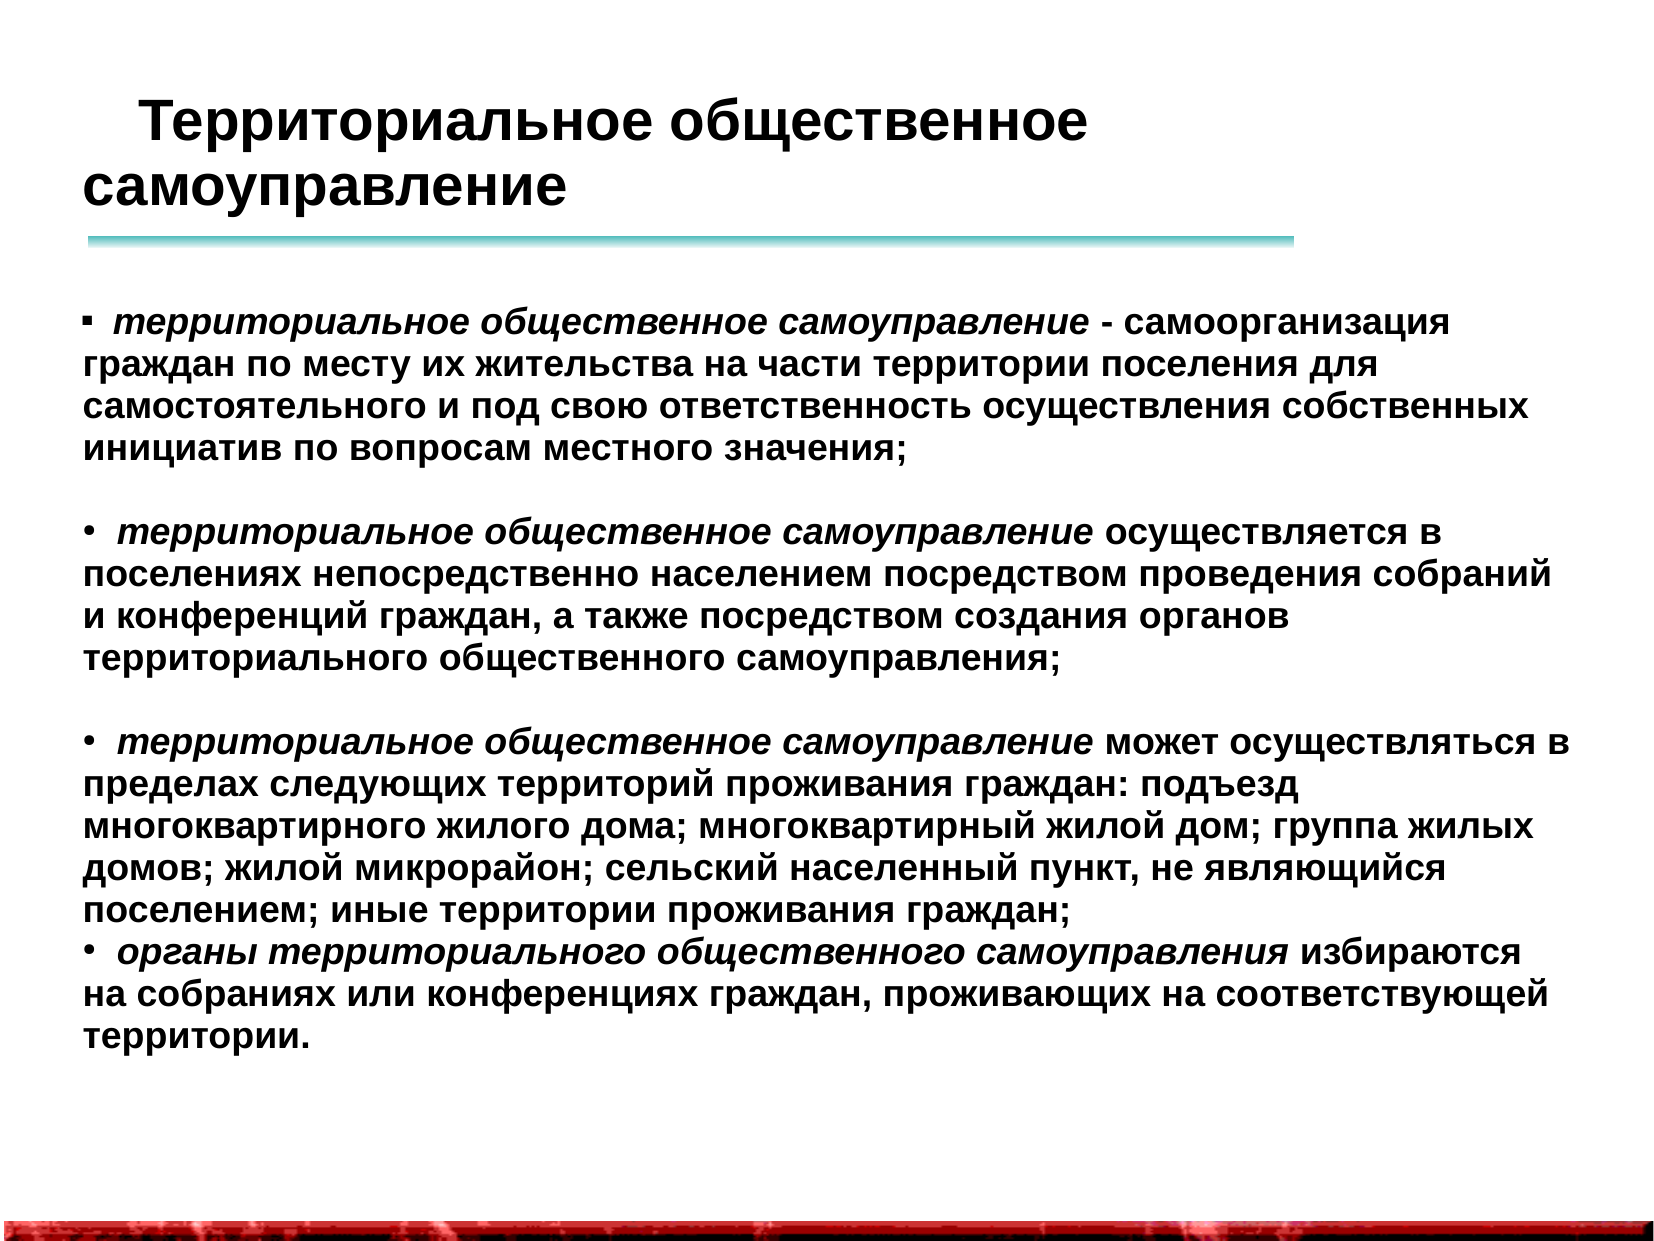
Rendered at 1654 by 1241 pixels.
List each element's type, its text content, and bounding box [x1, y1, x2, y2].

picture [4, 1221, 1654, 1241]
subtitle территориальное общественное самоуправление - самоорганизация граждан по месту их жительства на части территории поселения для самостоятельного и под свою ответственность осуществления собственных инициатив по вопросам местного значения; территориальное общественное самоуправление осуществляется в поселениях непосредственно населением посредством проведения собраний и конференций граждан, а также посредством создания органов территориального общественного самоуправления; территориальное общественное самоуправление может осуществляться в пределах следующих территорий проживания граждан: подъезд многоквартирного жилого дома; многоквартирный жилой дом; группа жилых домов; жилой микрорайон; сельский населенный пункт, не являющийся поселением; иные территории проживания граждан; органы территориального общественного самоуправления избираются на собраниях или конференциях граждан, проживающих на соответствующей территории. [82, 297, 1571, 1102]
title Территориальное общественное самоуправление [82, 56, 1571, 250]
text_box [88, 236, 1294, 248]
